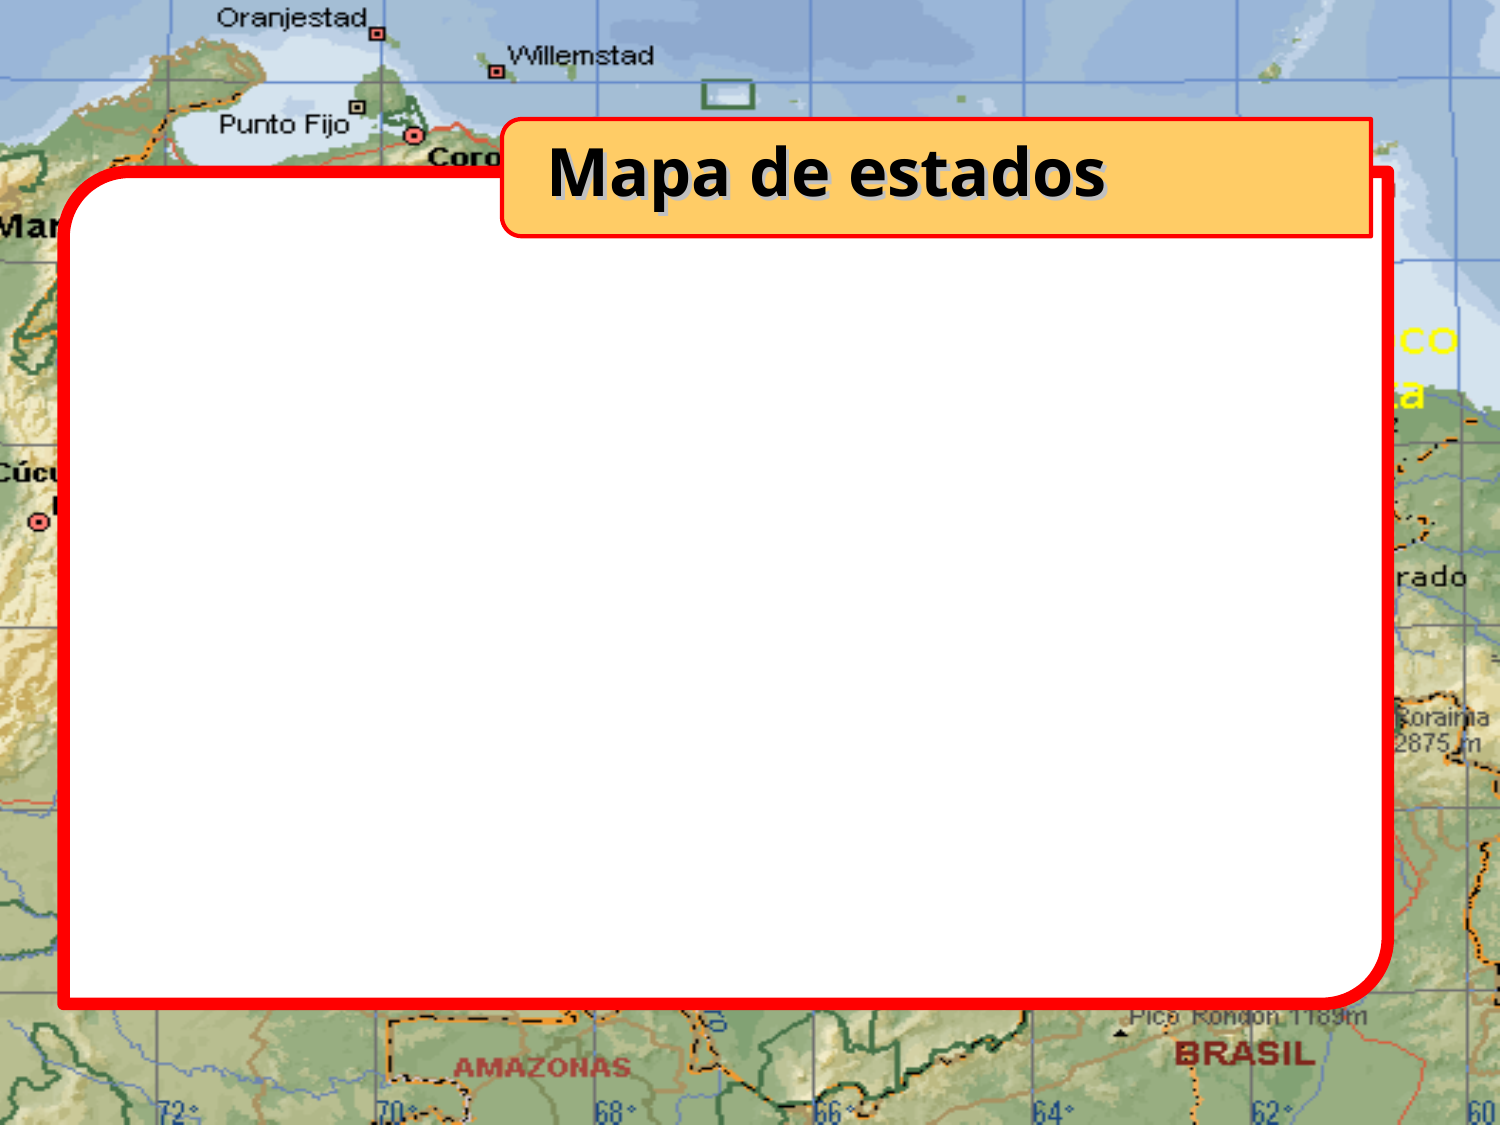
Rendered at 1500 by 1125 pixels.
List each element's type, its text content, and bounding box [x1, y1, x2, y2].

text_box Mapa de estados [531, 118, 1418, 211]
picture [0, 0, 1500, 1125]
text_box [63, 119, 1388, 1004]
